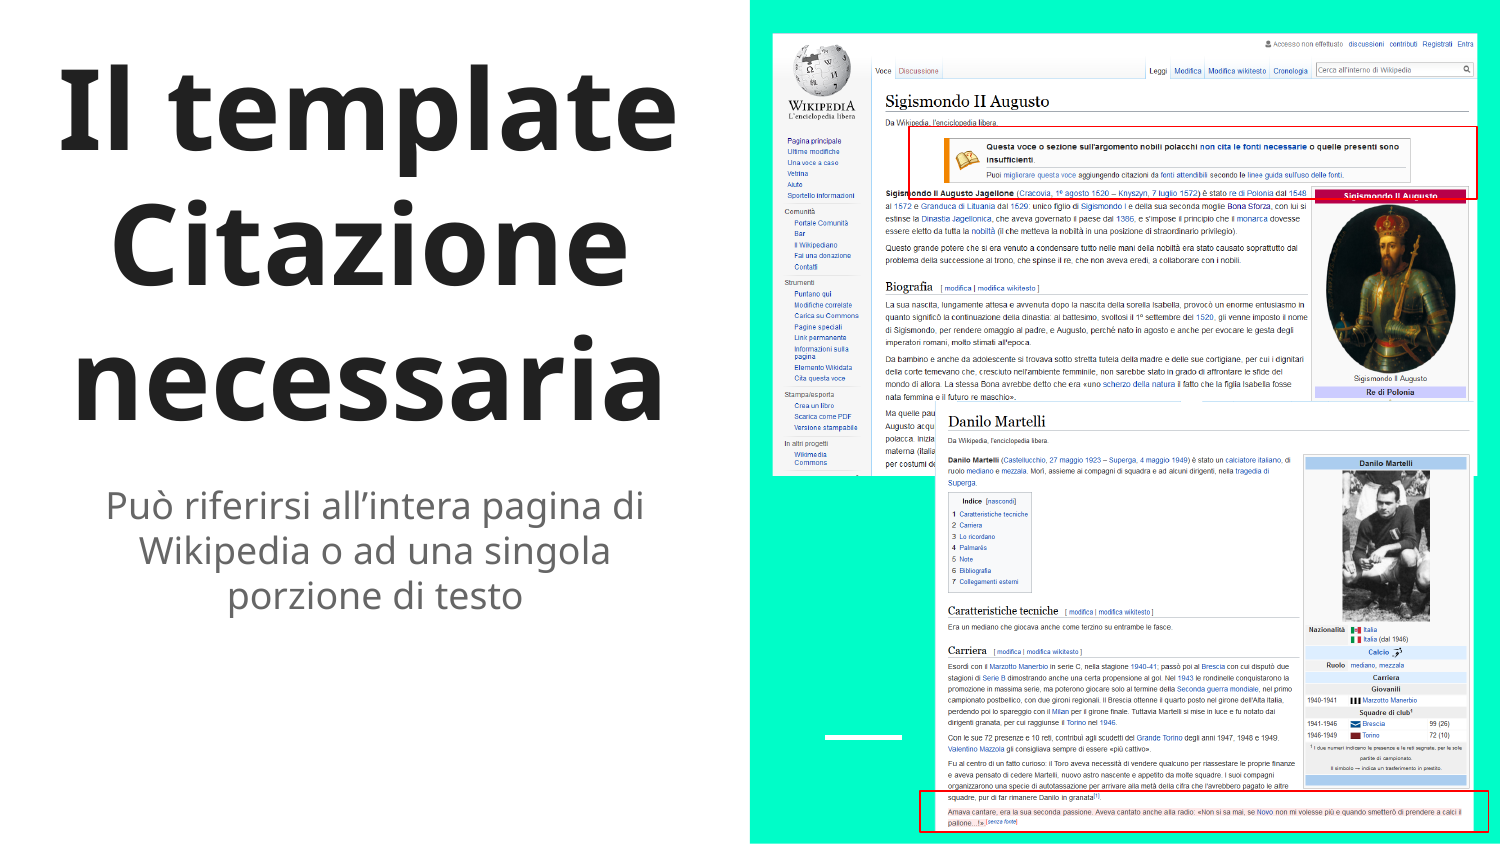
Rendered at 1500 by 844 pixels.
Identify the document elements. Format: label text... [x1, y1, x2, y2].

subtitle Può riferirsi all’intera pagina di Wikipedia o ad una singola porzione di testo [43, 466, 708, 688]
picture [772, 33, 1478, 790]
picture [910, 127, 1476, 198]
title Il template Citazione necessaria [23, 177, 717, 458]
picture [934, 792, 1474, 831]
